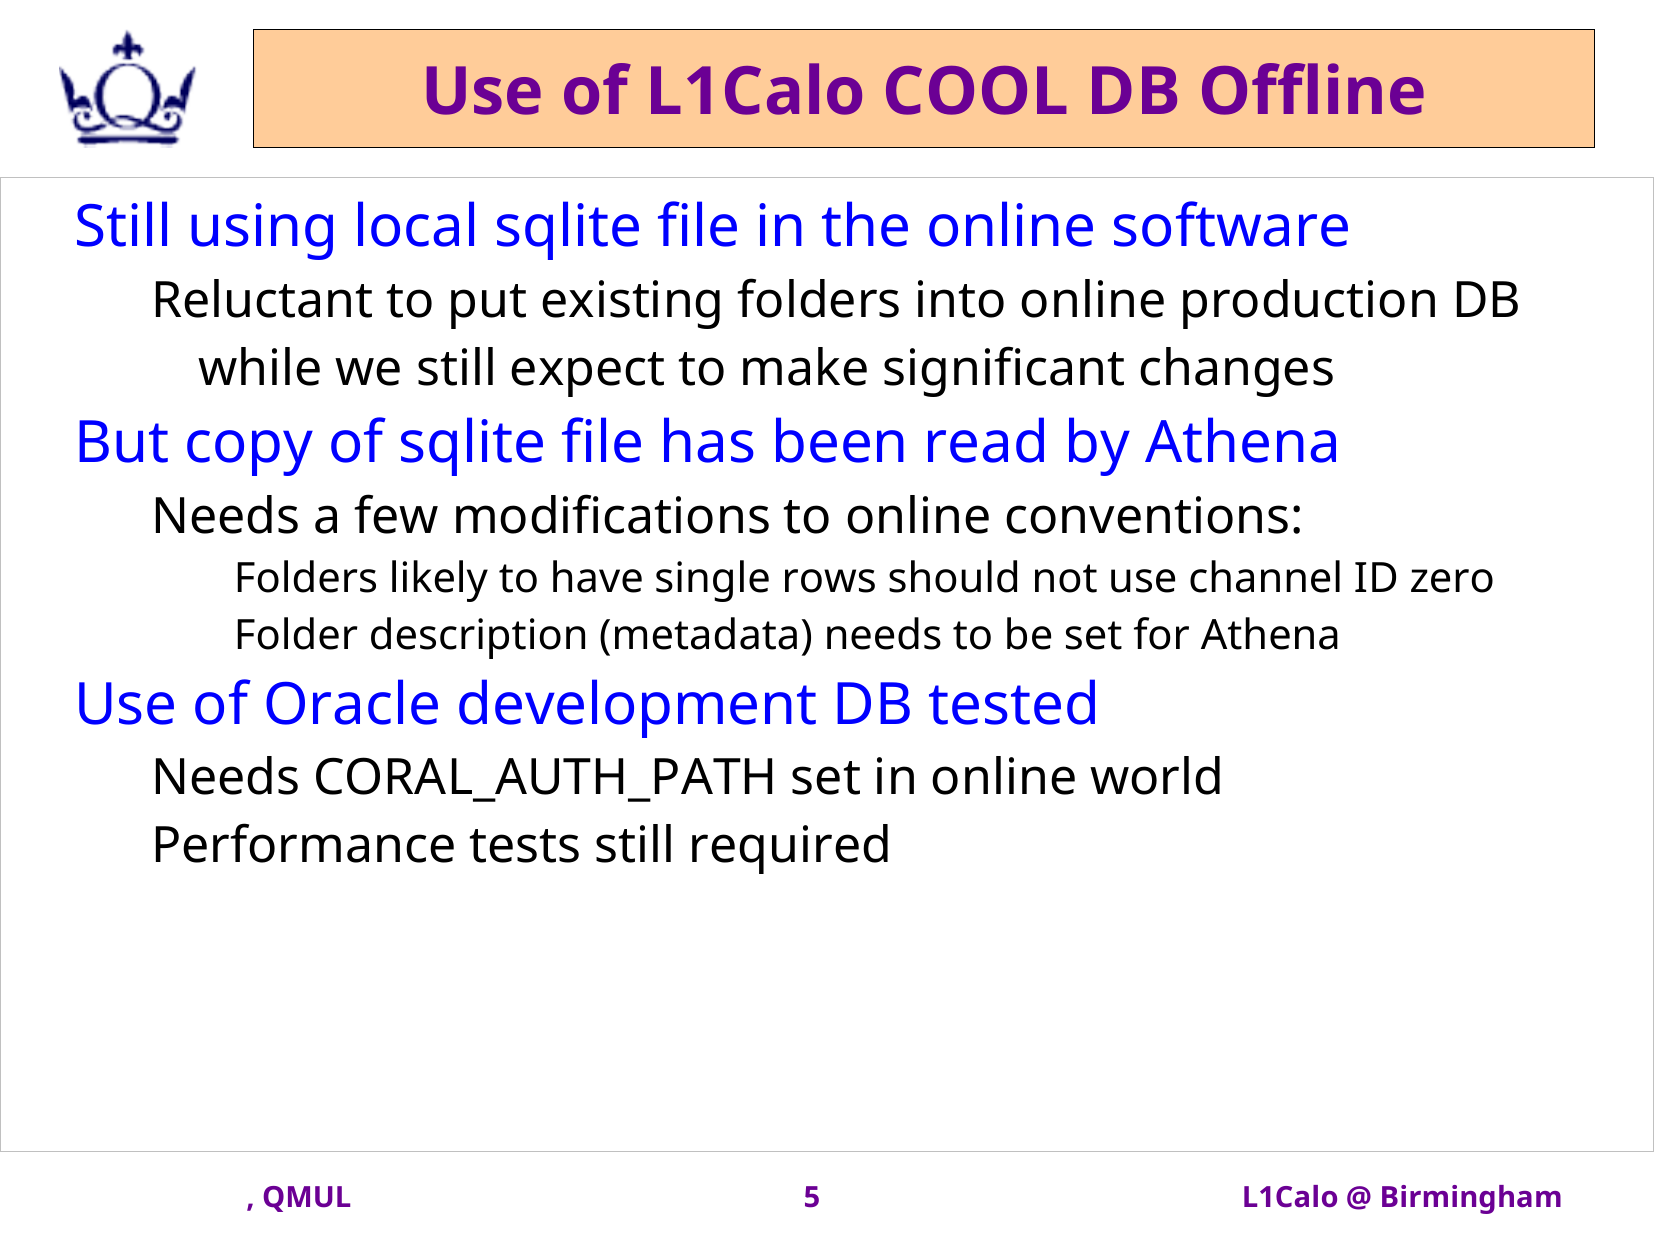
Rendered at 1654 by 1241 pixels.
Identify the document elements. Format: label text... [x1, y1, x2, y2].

title Use of L1Calo COOL DB Offline [253, 29, 1595, 148]
picture [59, 29, 200, 148]
list Still using local sqlite file in the online software Reluctant to put existing folders into online production DB while we still expect to make significant changes But copy of sqlite file has been read by Athena Needs a few modifications to online conventions: Folders likely to have single rows should not use channel ID zero Folder description (metadata) needs to be set for Athena Use of Oracle development DB tested Needs CORAL_AUTH_PATH set in online world Performance tests still required [56, 184, 1600, 1105]
